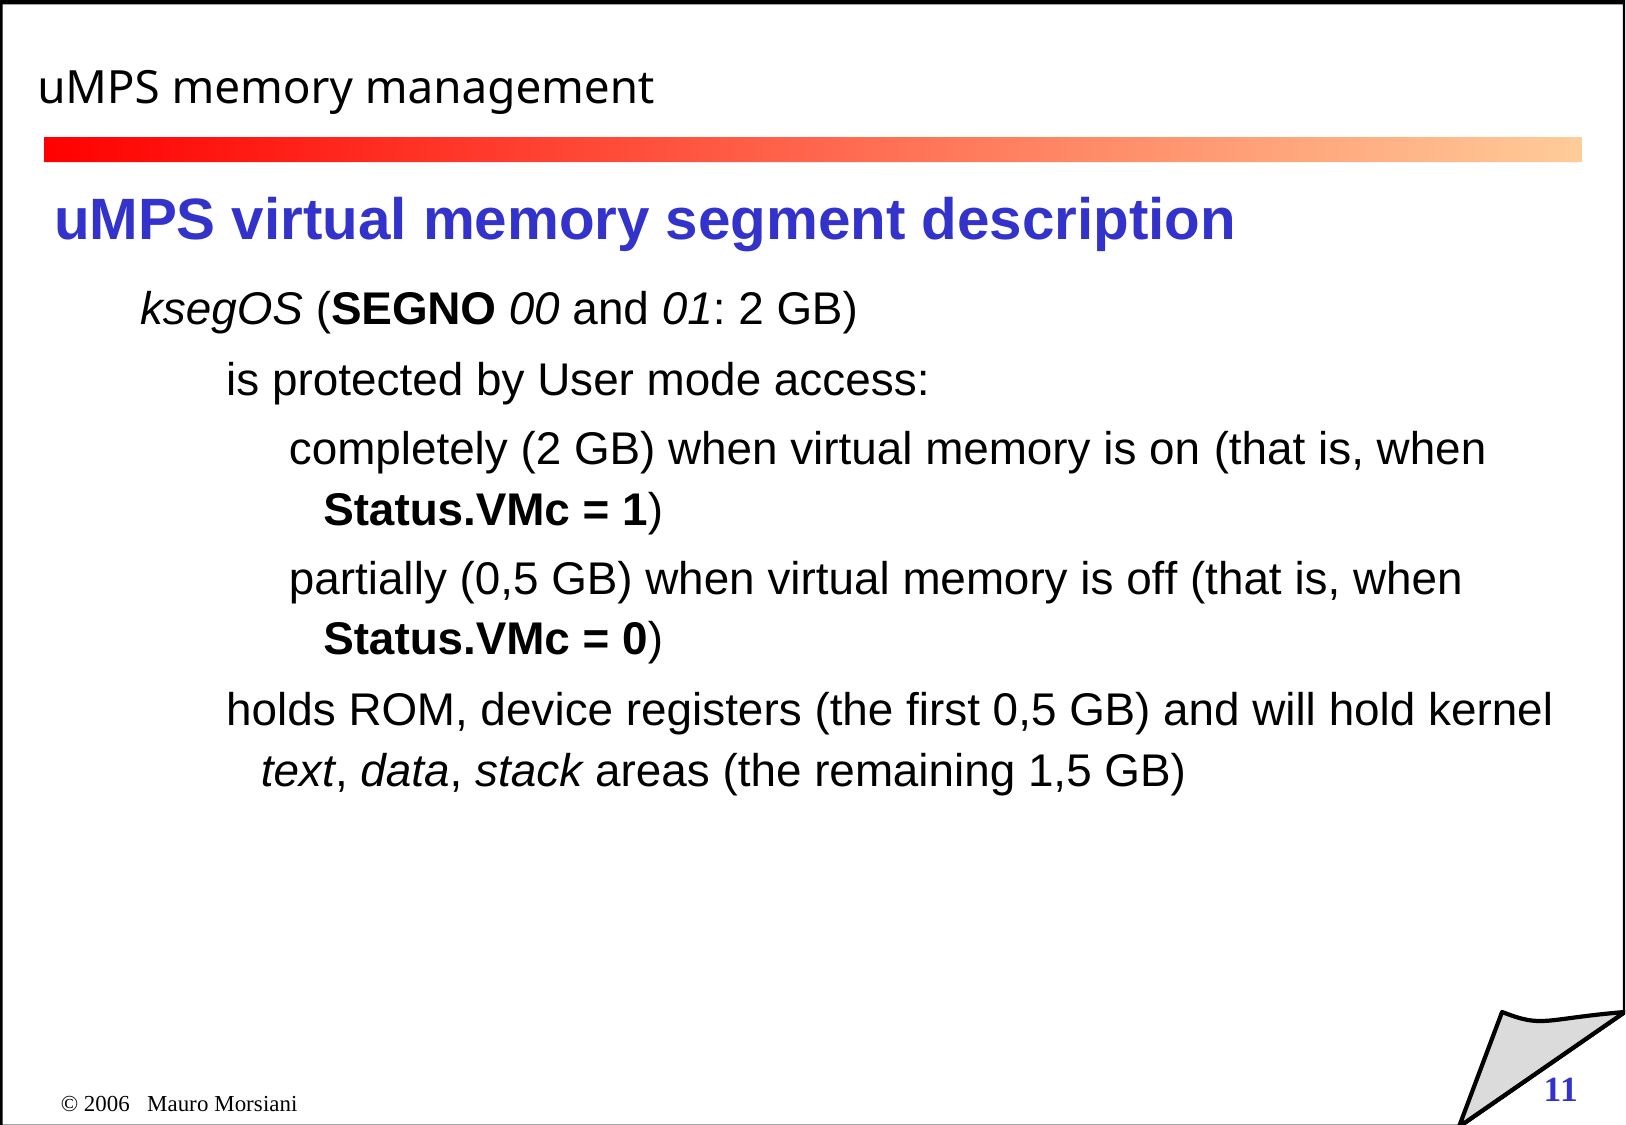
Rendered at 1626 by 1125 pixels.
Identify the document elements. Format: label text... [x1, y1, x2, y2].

list uMPS virtual memory segment description ksegOS (SEGNO 00 and 01: 2 GB) is protected by User mode access: completely (2 GB) when virtual memory is on (that is, when Status.VMc = 1) partially (0,5 GB) when virtual memory is off (that is, when Status.VMc = 0) holds ROM, device registers (the first 0,5 GB) and will hold kernel text, data, stack areas (the remaining 1,5 GB) [54, 187, 1571, 1124]
title uMPS memory management [37, 44, 1588, 131]
